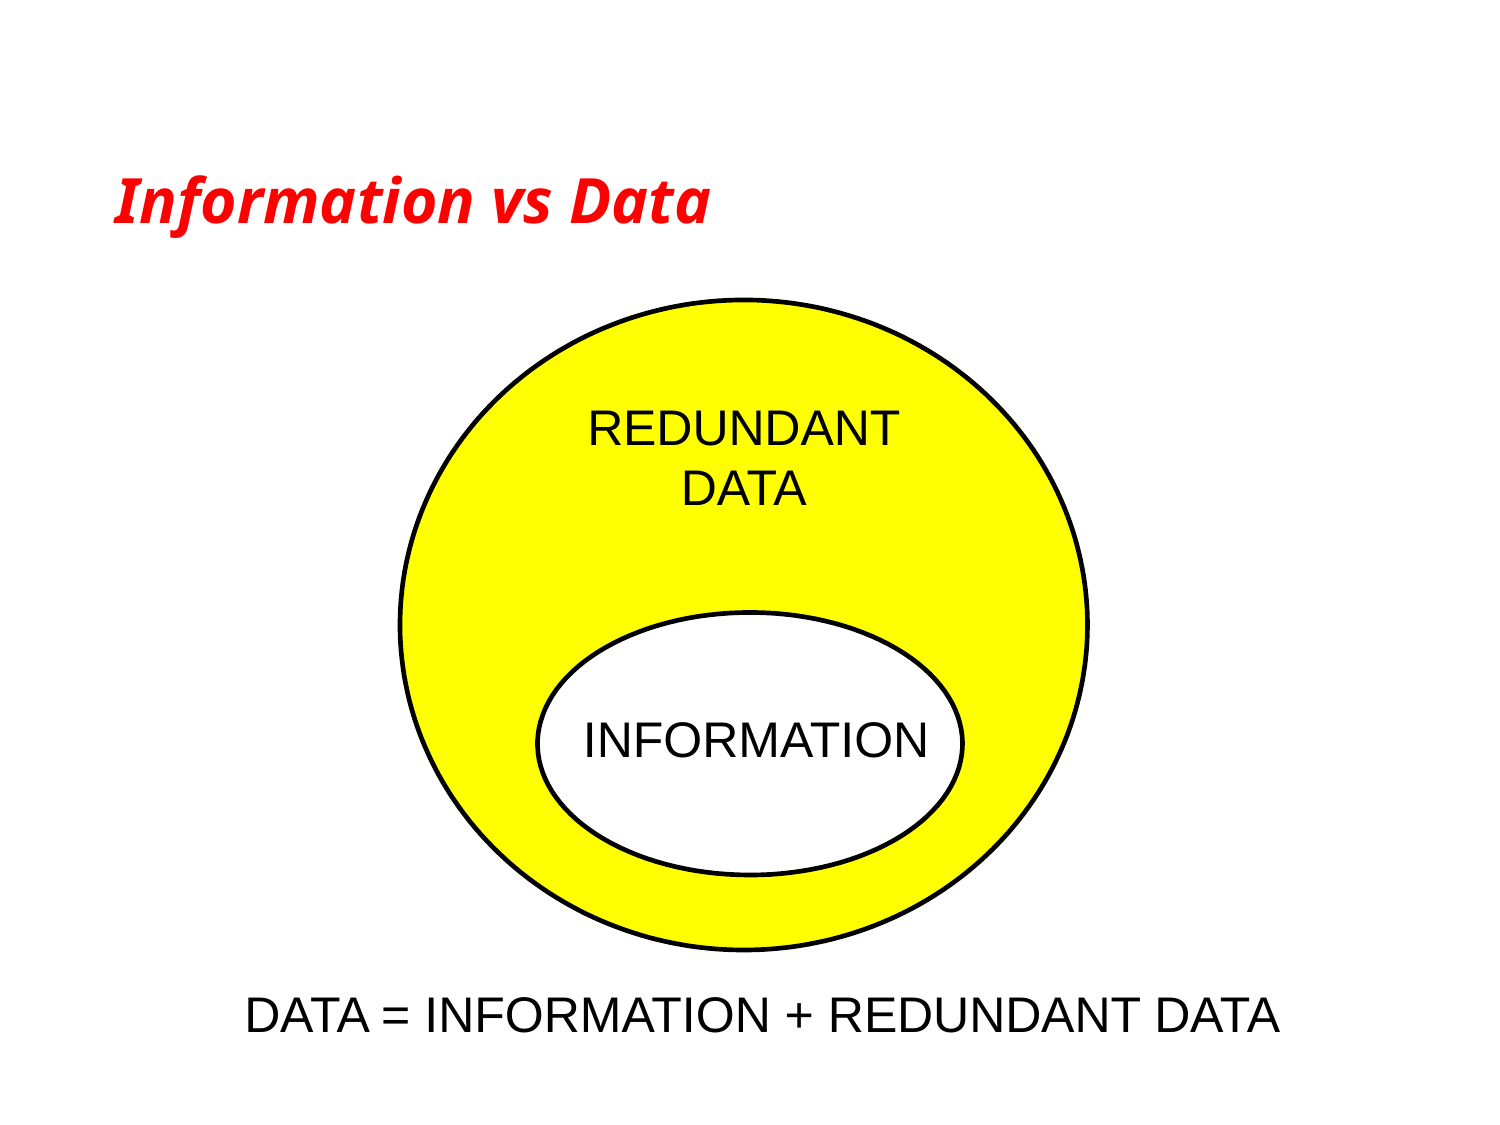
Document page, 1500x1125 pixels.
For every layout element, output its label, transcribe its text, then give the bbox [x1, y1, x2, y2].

text_box [399, 299, 1088, 951]
text_box Information vs Data [101, 55, 1377, 244]
text_box INFORMATION [549, 699, 963, 776]
text_box REDUNDANTDATA [562, 387, 926, 523]
text_box DATA = INFORMATION + REDUNDANT DATA [149, 974, 1375, 1051]
